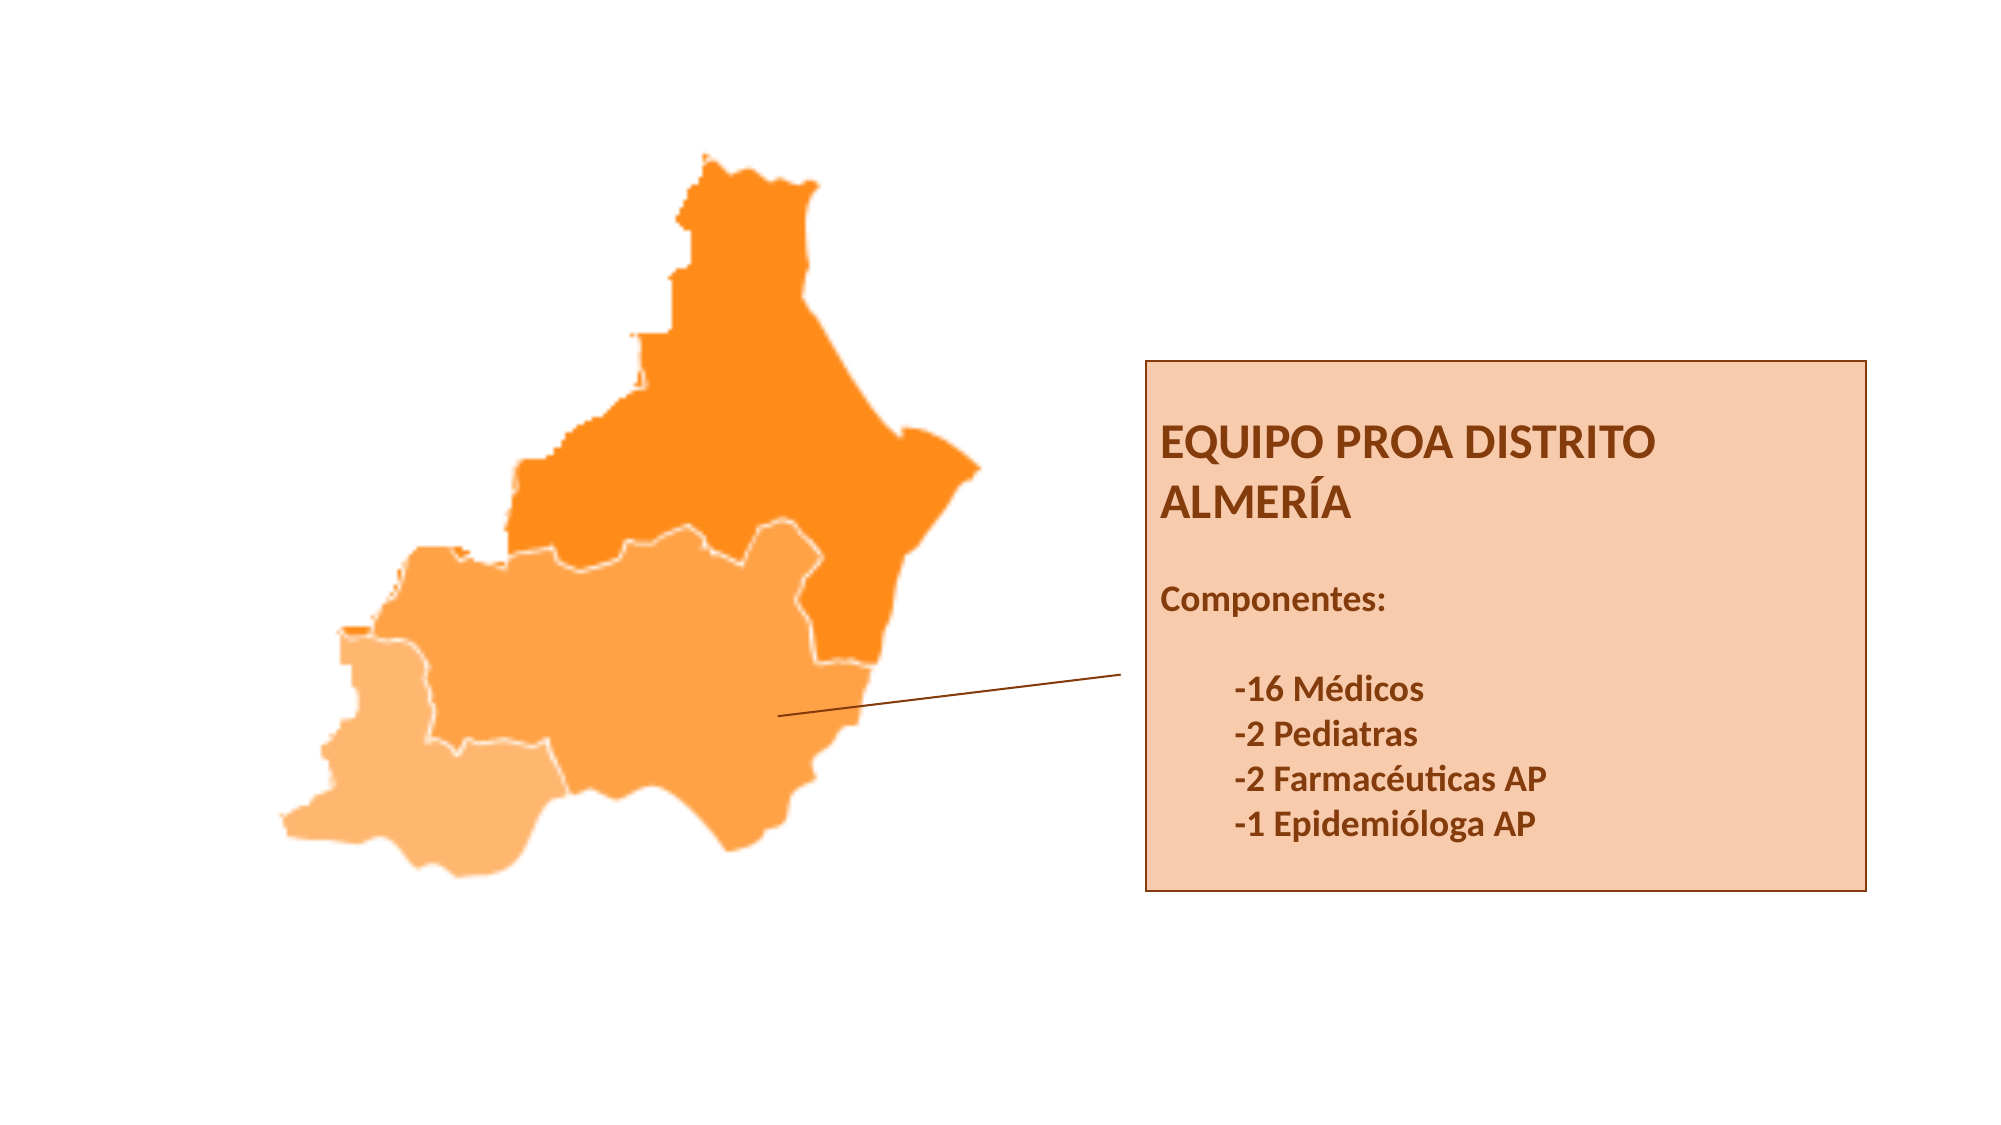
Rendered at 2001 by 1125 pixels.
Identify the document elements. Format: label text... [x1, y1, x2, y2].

picture [273, 87, 1028, 910]
text_box EQUIPO PROA DISTRITO ALMERÍA Componentes: -16 Médicos -2 Pediatras -2 Farmacéuticas AP -1 Epidemióloga AP [1146, 361, 1866, 891]
